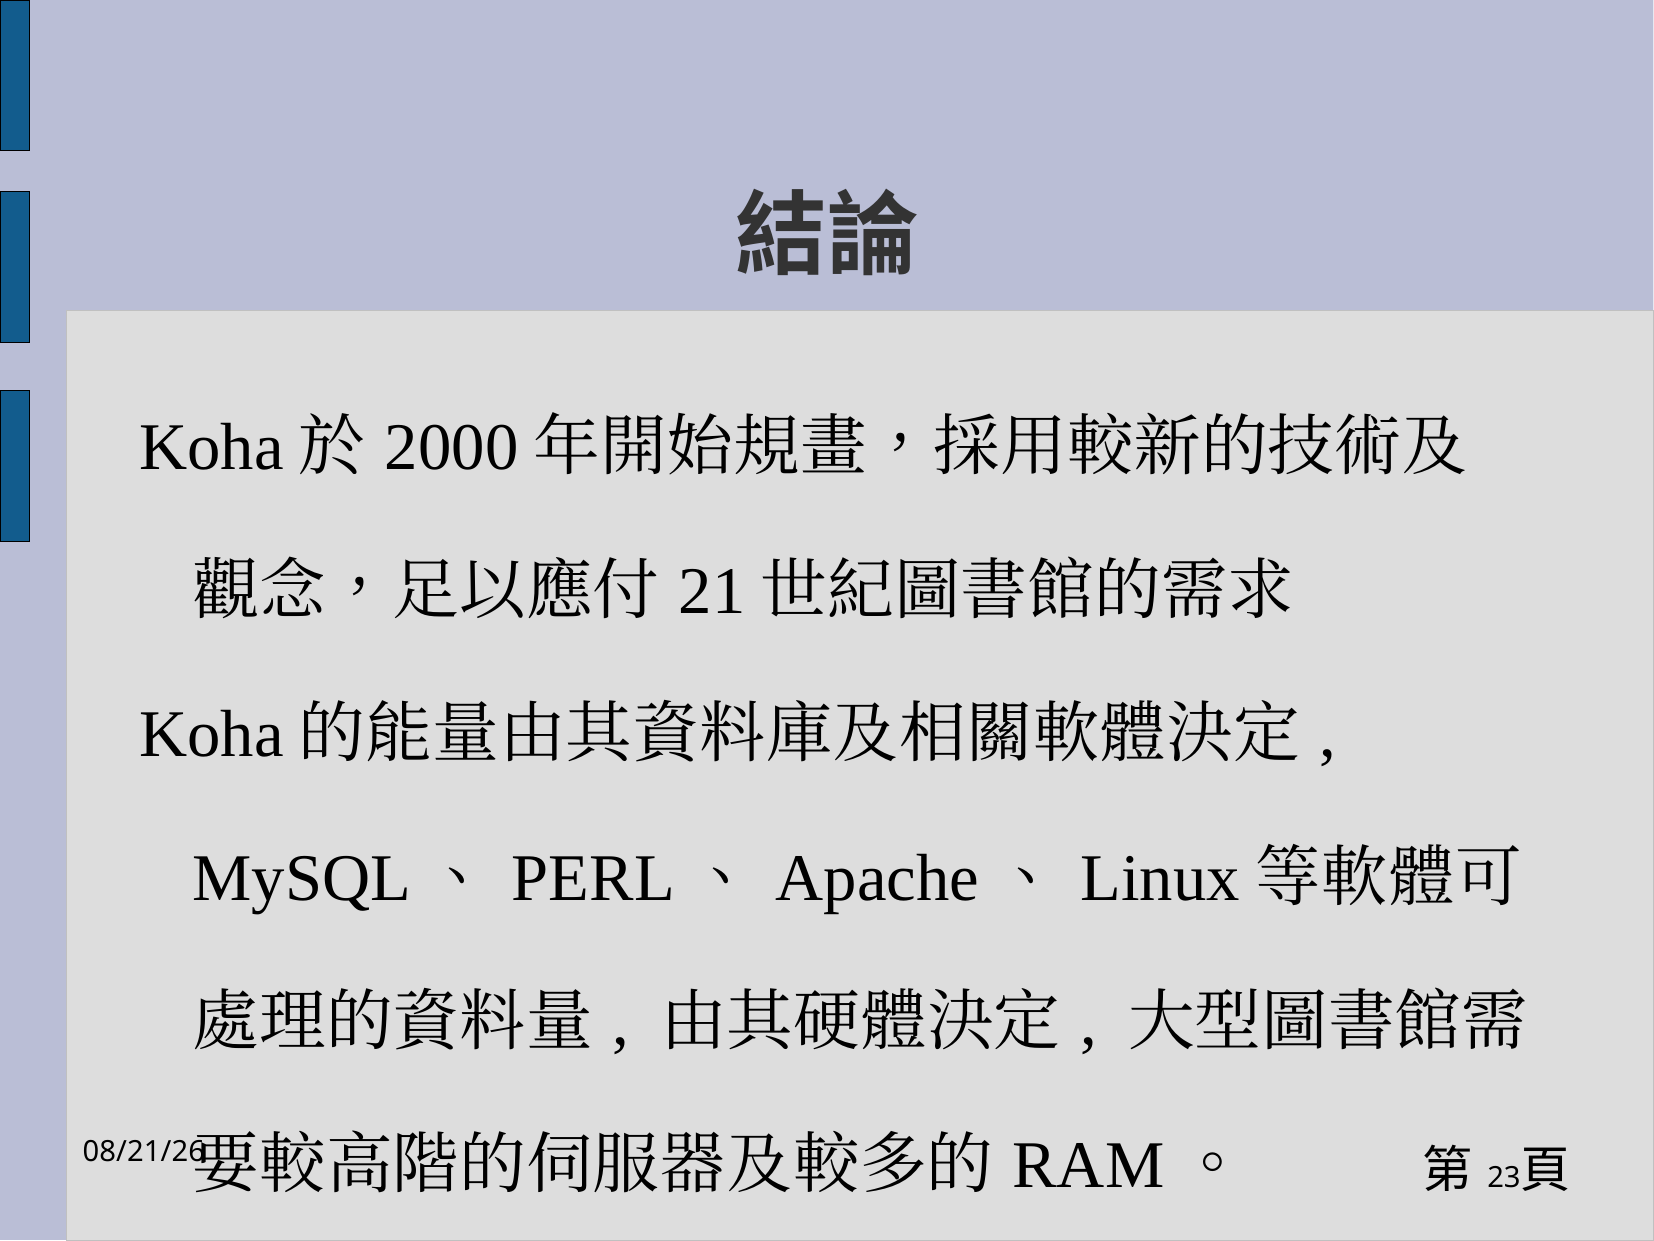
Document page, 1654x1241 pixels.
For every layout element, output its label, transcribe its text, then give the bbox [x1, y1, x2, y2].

title 結論 [121, 91, 1534, 299]
list Koha於2000年開始規畫，採用較新的技術及觀念，足以應付21世紀圖書館的需求 Koha的能量由其資料庫及相關軟體決定, MySQL、PERL、Apache、Linux等軟體可處理的資料量, 由其硬體決定, 大型圖書館需要較高階的伺服器及較多的RAM。 [121, 344, 1534, 1127]
